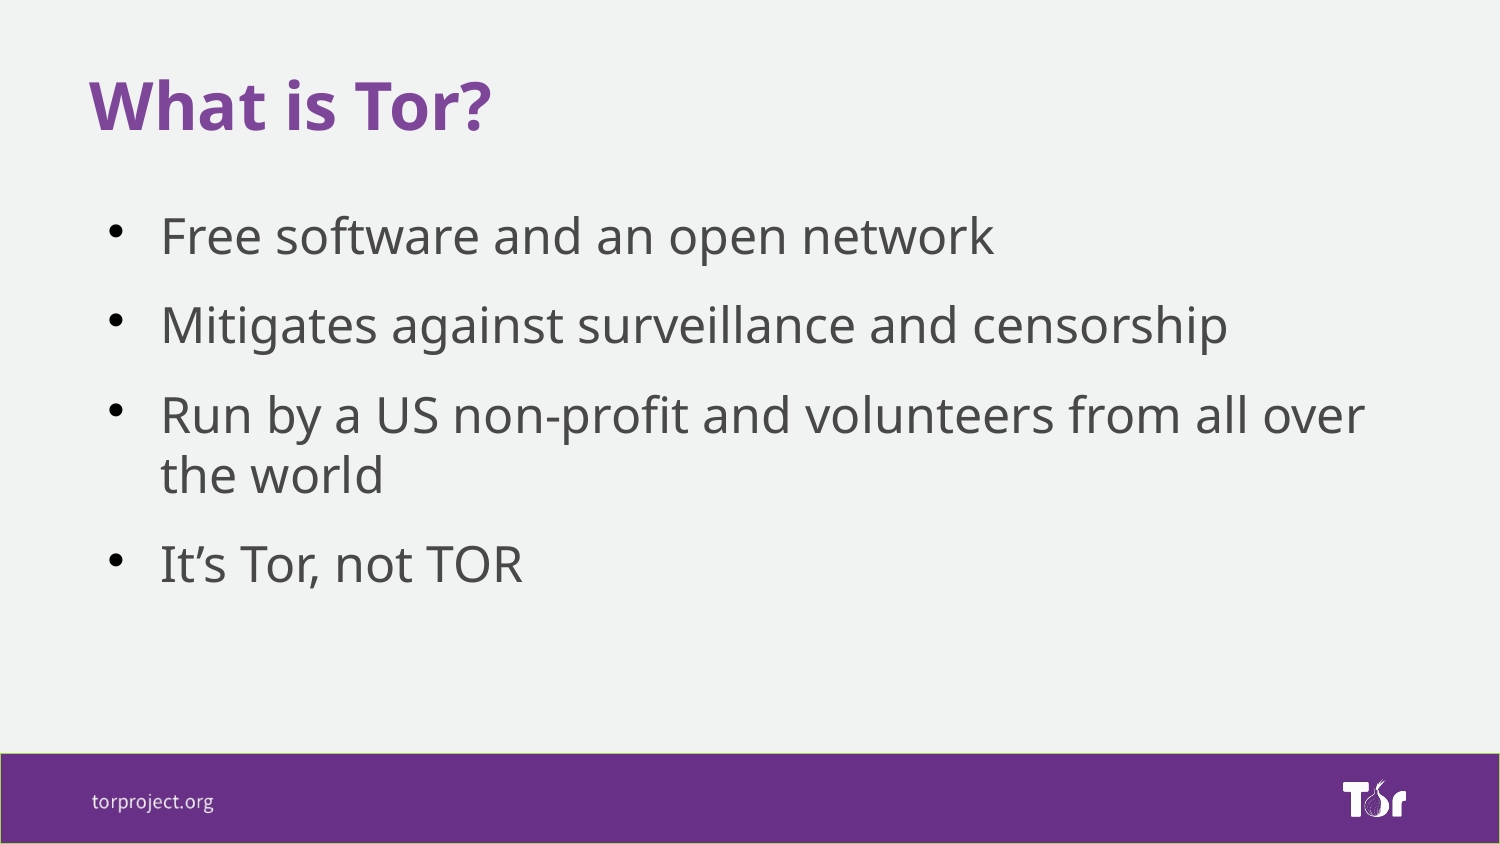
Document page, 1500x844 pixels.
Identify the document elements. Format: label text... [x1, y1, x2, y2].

text_box Free software and an open network Mitigates against surveillance and censorship Run by a US non-profit and volunteers from all over the world It’s Tor, not TOR [74, 196, 1425, 754]
text_box What is Tor? [74, 33, 1425, 174]
picture [75, 780, 604, 821]
picture [1343, 778, 1406, 817]
